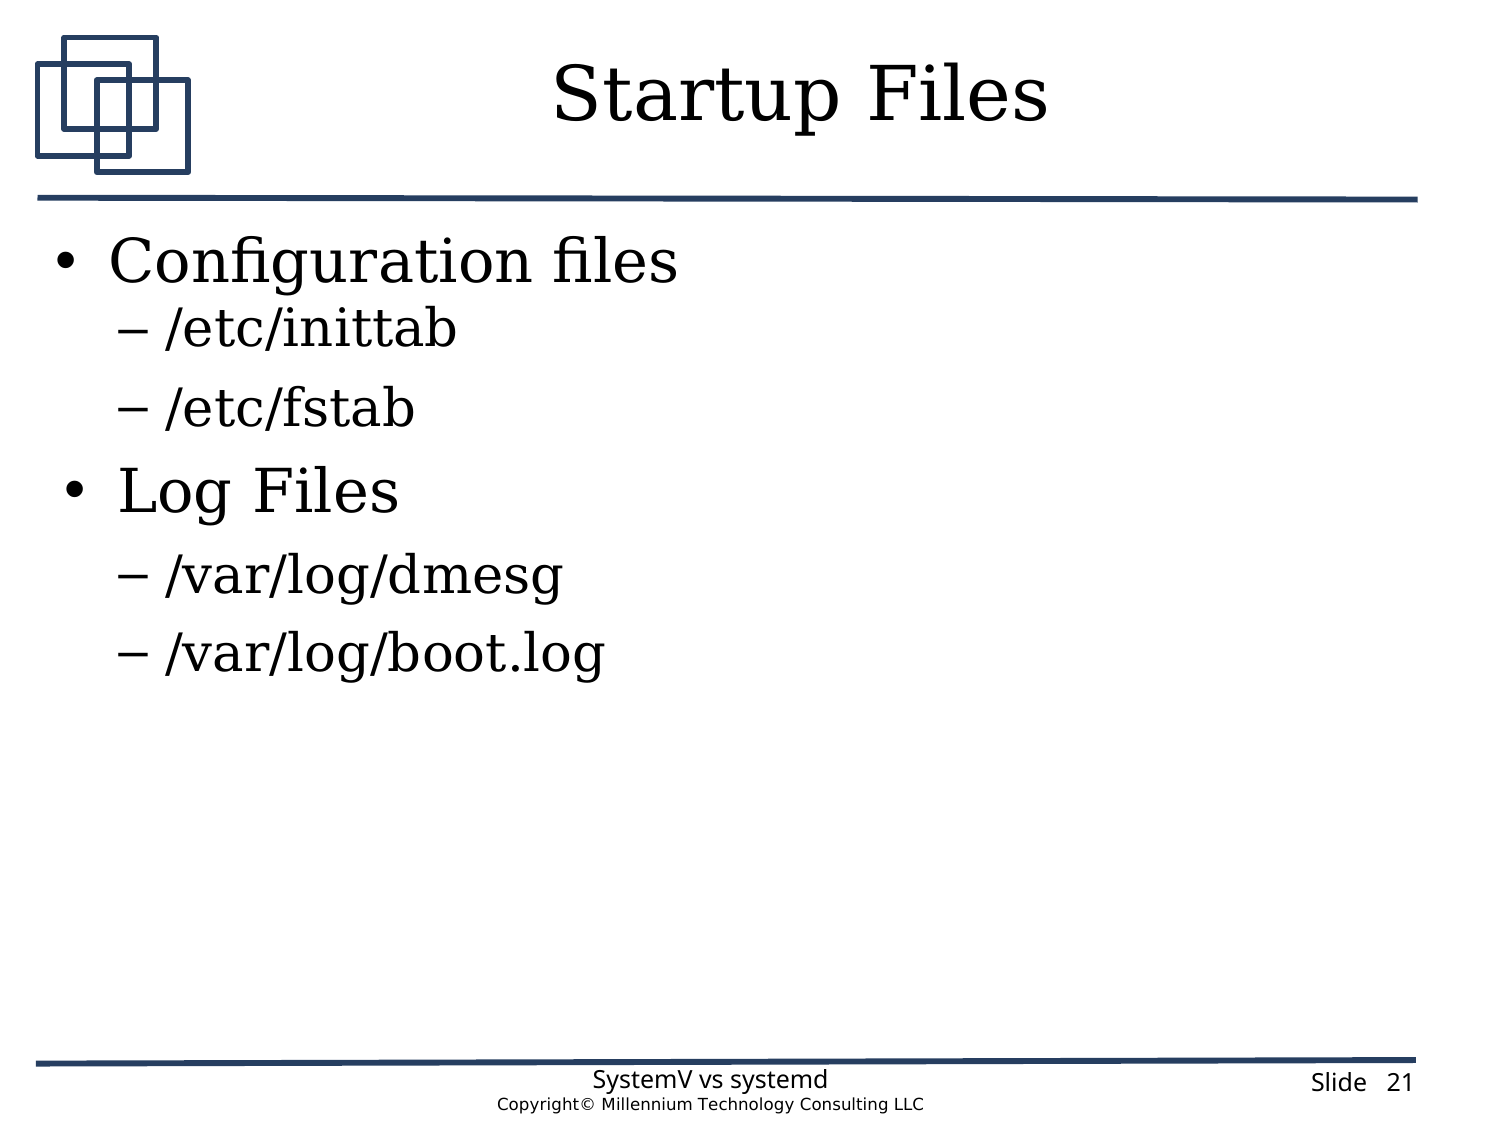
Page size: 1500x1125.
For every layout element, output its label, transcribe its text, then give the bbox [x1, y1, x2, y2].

title Startup Files [150, 0, 1425, 188]
list Configuration files /etc/inittab /etc/fstab Log Files /var/log/dmesg /var/log/boot.log [37, 224, 1425, 968]
